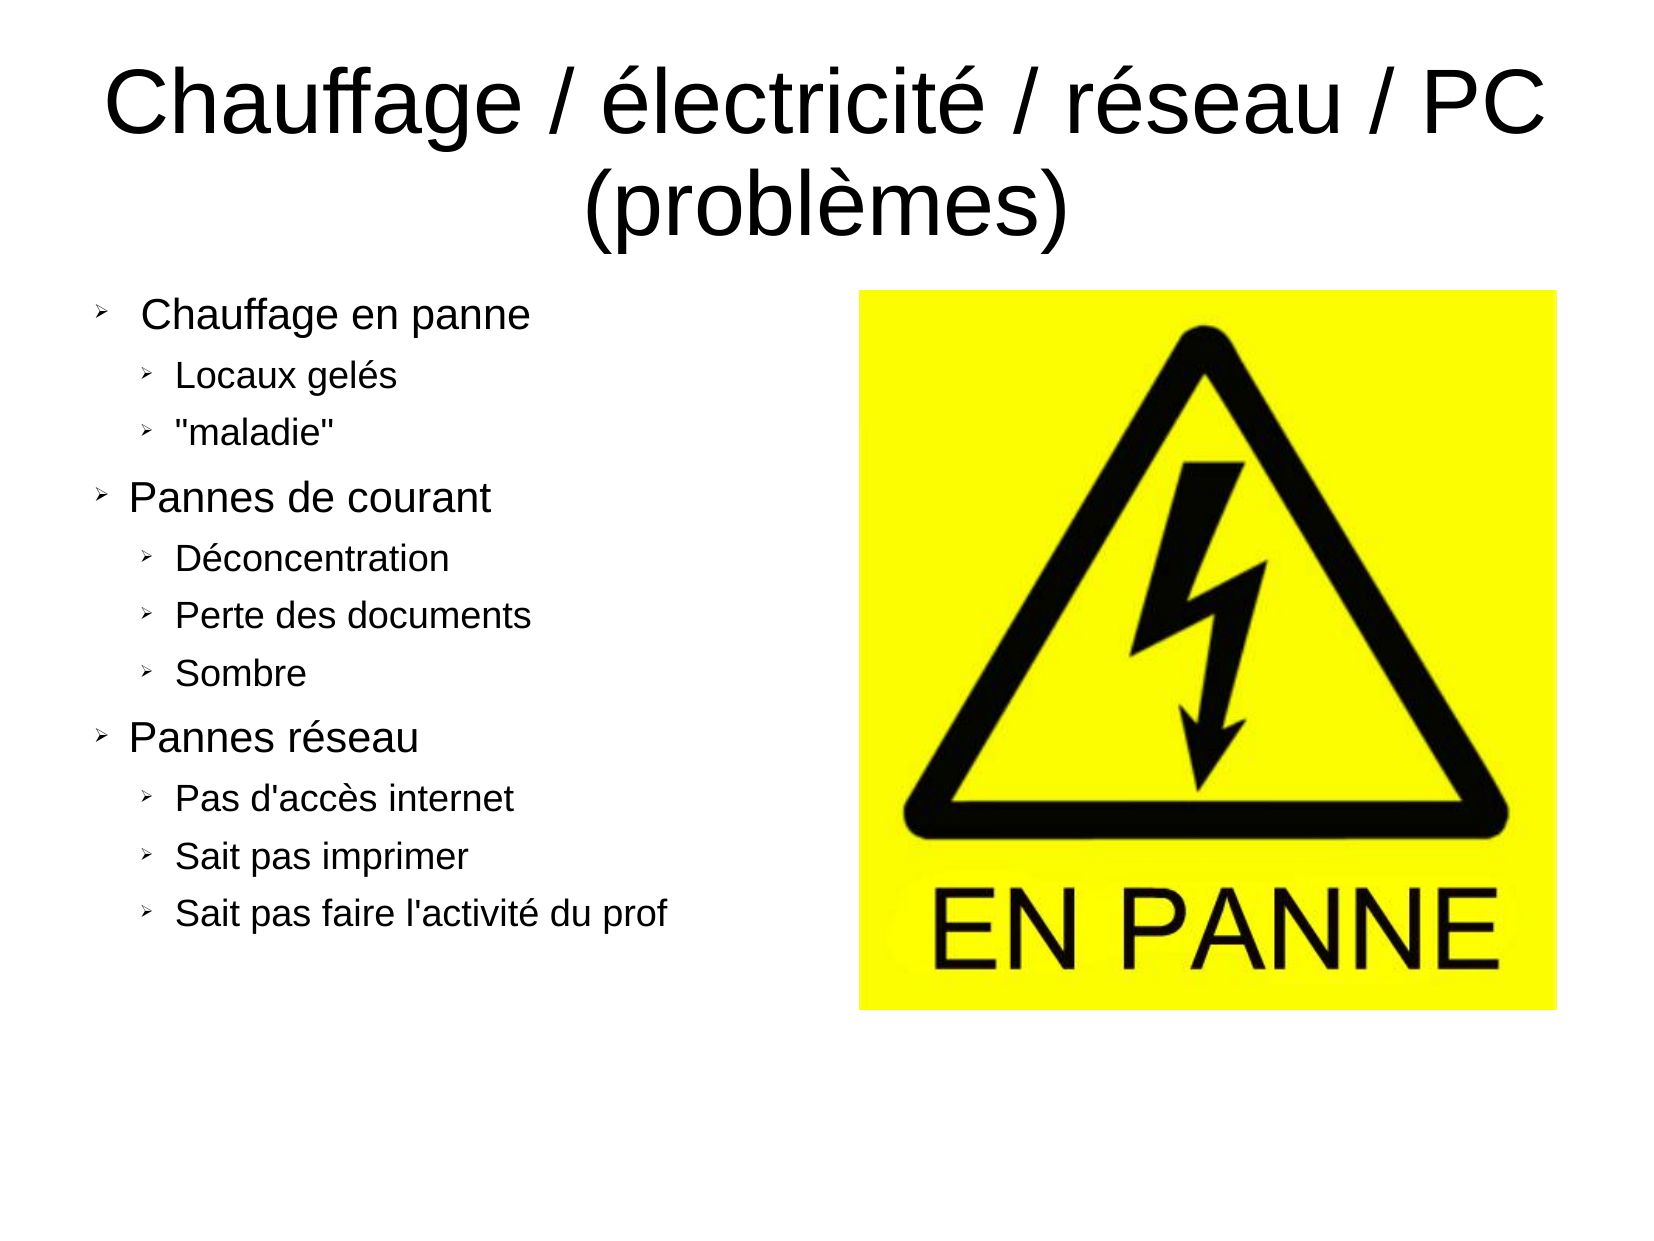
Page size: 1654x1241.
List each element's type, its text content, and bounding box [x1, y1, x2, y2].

title Chauffage / électricité / réseau / PC (problèmes) [82, 49, 1571, 257]
list Chauffage en panne Locaux gelés "maladie" Pannes de courant Déconcentration Perte des documents Sombre Pannes réseau Pas d'accès internet Sait pas imprimer Sait pas faire l'activité du prof [82, 290, 809, 1010]
picture [859, 290, 1557, 1010]
